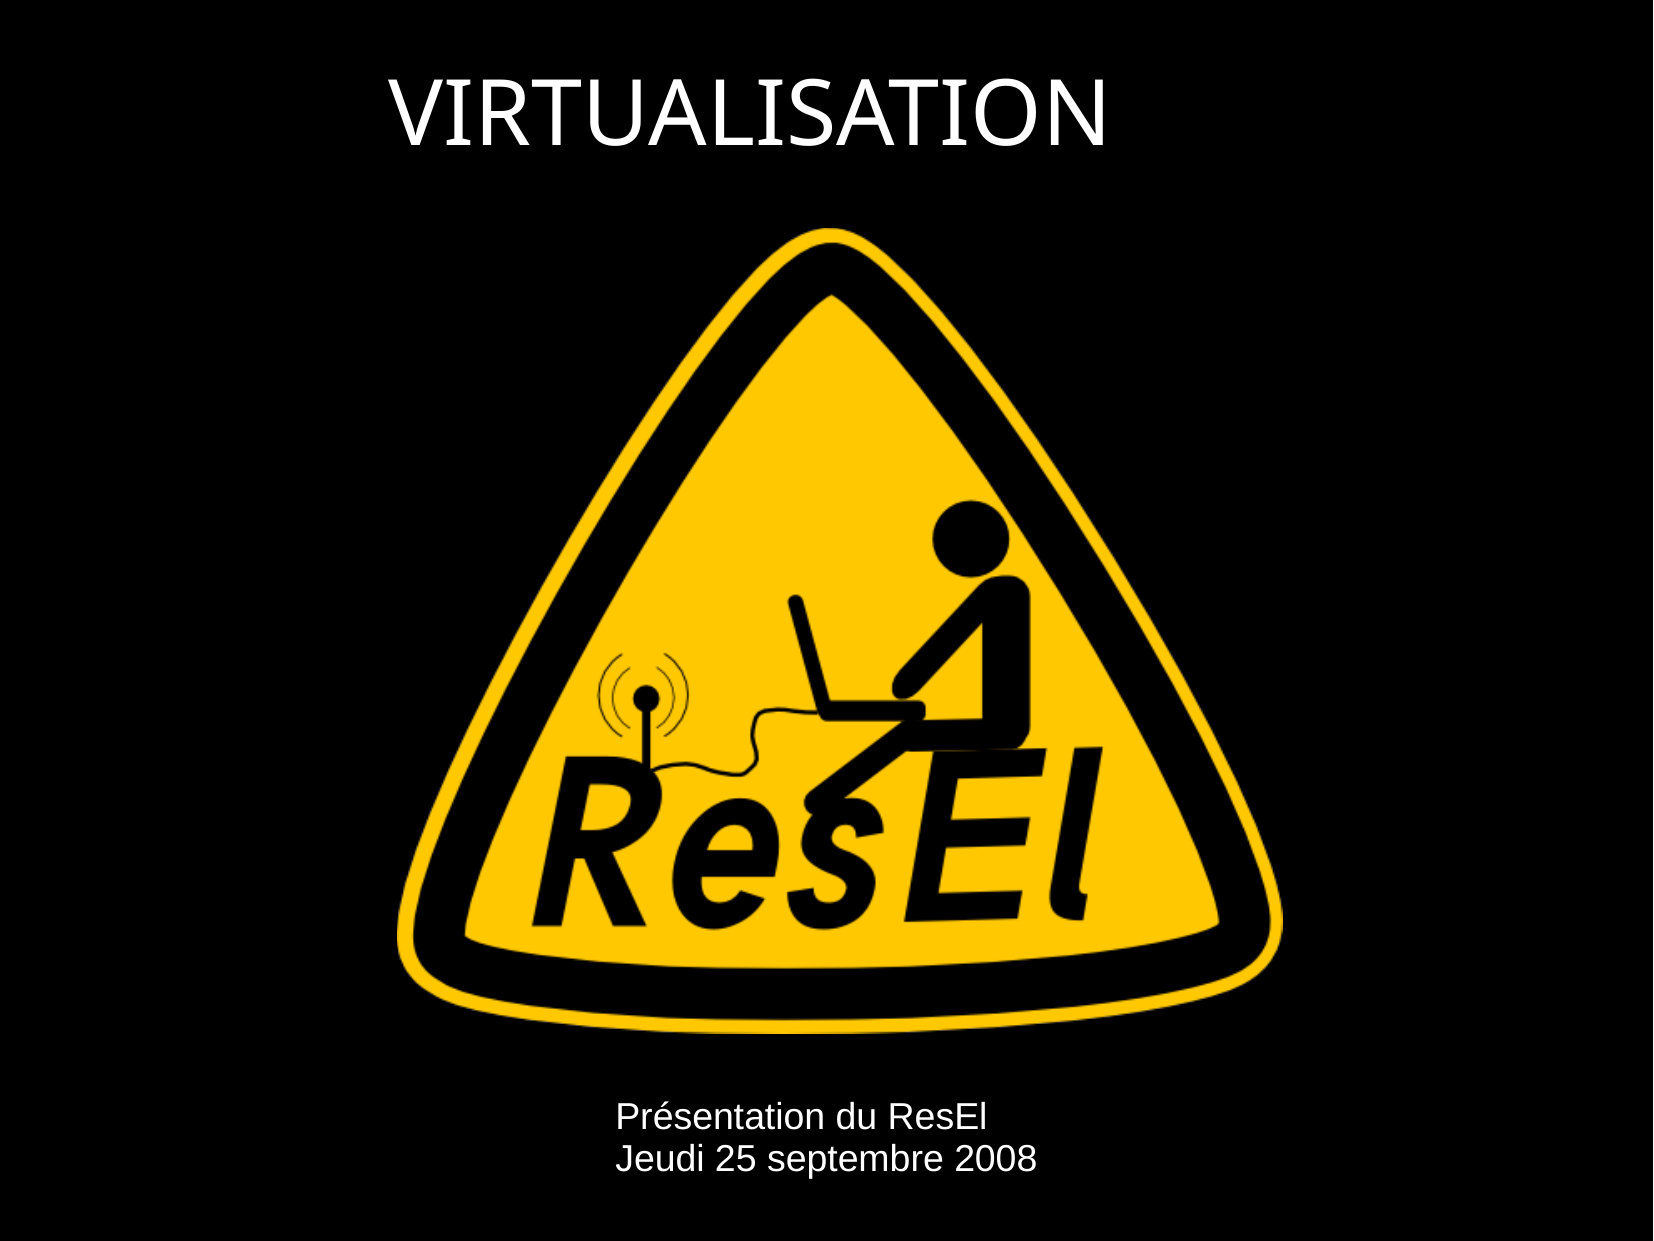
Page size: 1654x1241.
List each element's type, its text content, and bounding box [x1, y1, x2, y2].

picture [397, 228, 1283, 1034]
text_box VIRTUALISATION [373, 37, 1275, 182]
text_box Présentation du ResEl Jeudi 25 septembre 2008 [600, 1087, 1053, 1187]
